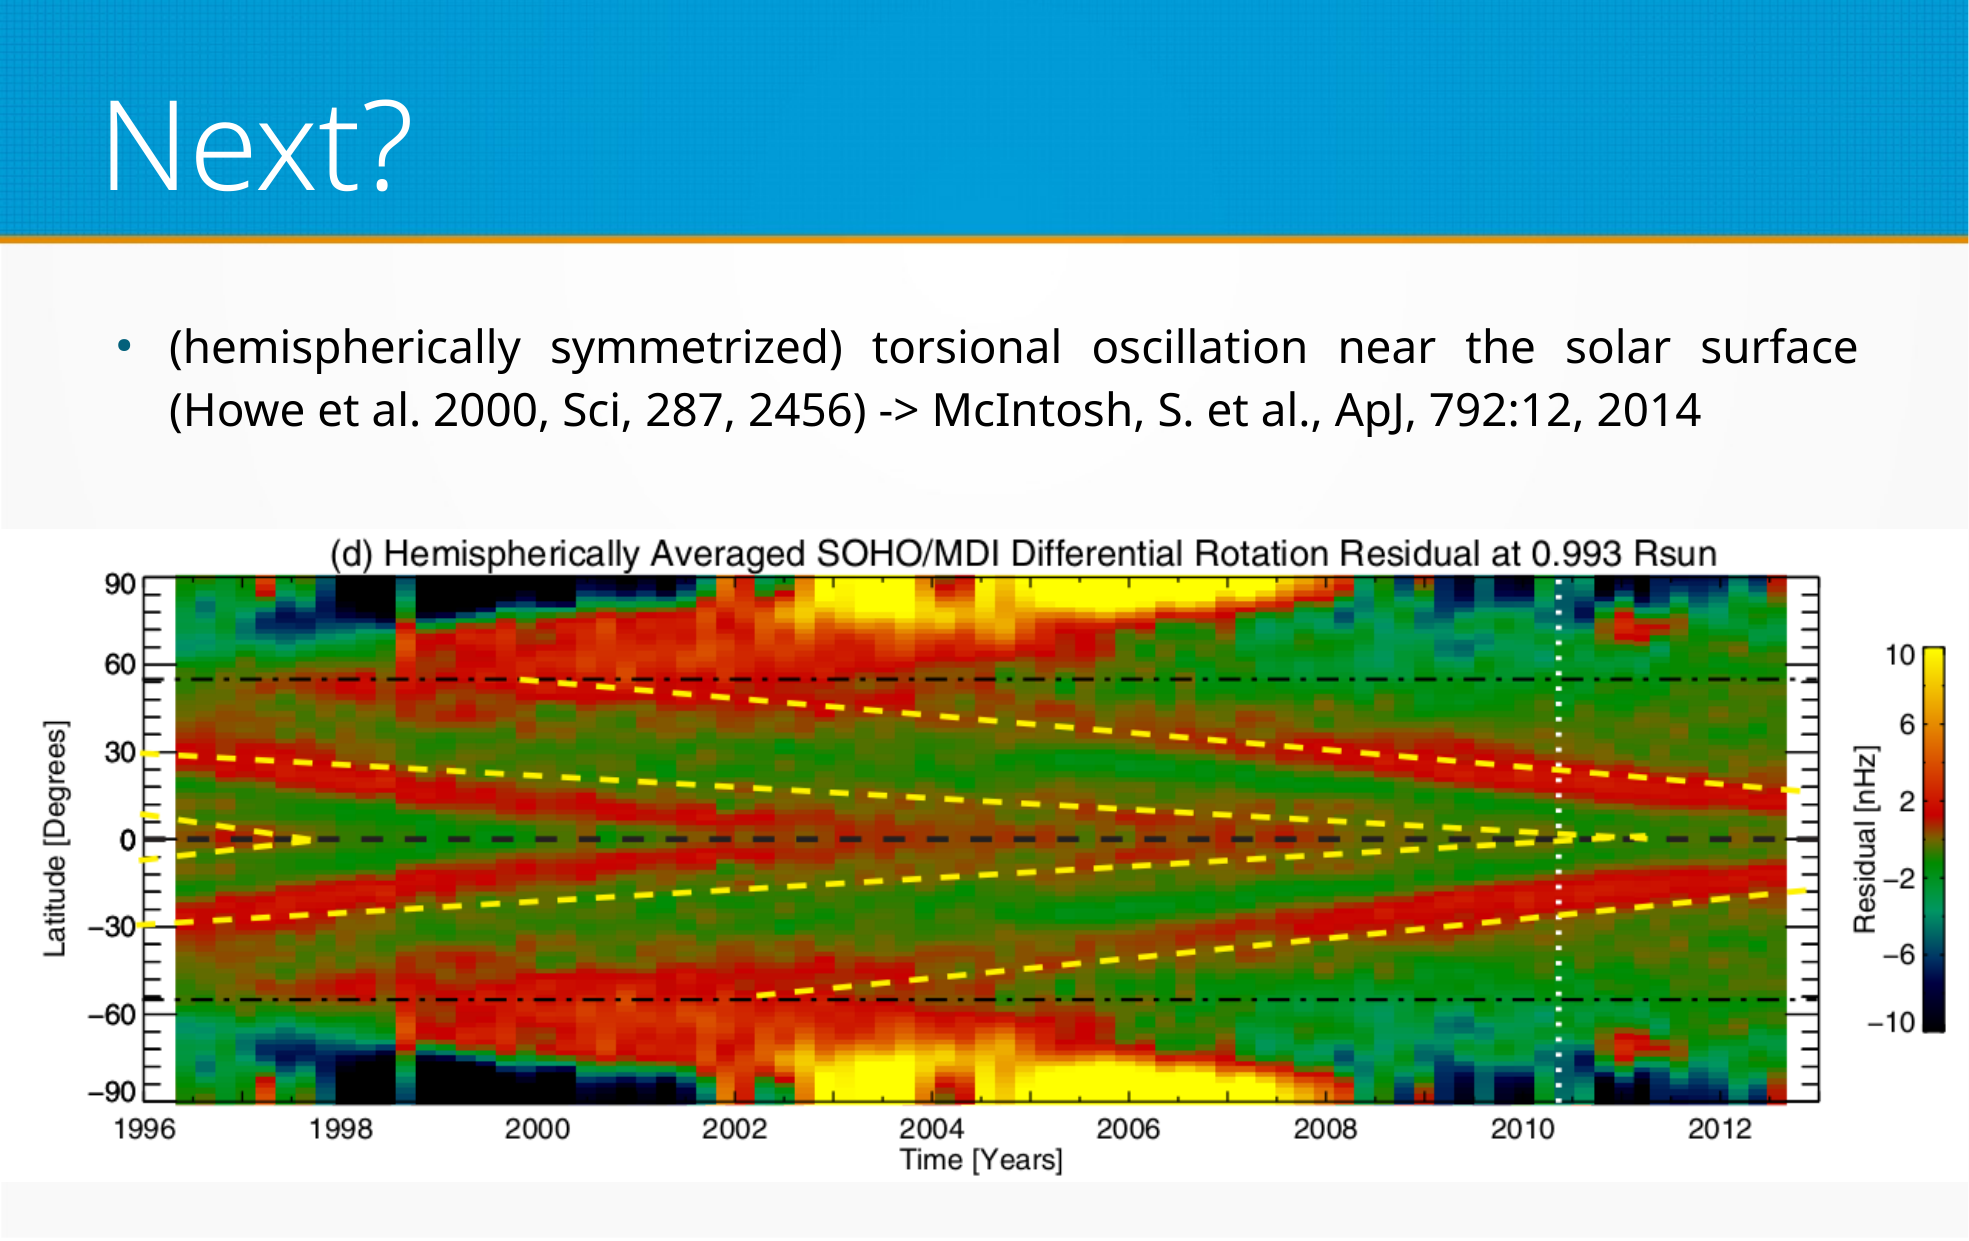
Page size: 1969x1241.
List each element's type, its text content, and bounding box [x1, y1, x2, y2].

list (hemispherically symmetrized) torsional oscillation near the solar surface (Howe et al. 2000, Sci, 287, 2456) -> McIntosh, S. et al., ApJ, 792:12, 2014 [98, 315, 1861, 529]
picture [0, 233, 1969, 1241]
title Next? [98, 19, 1870, 227]
